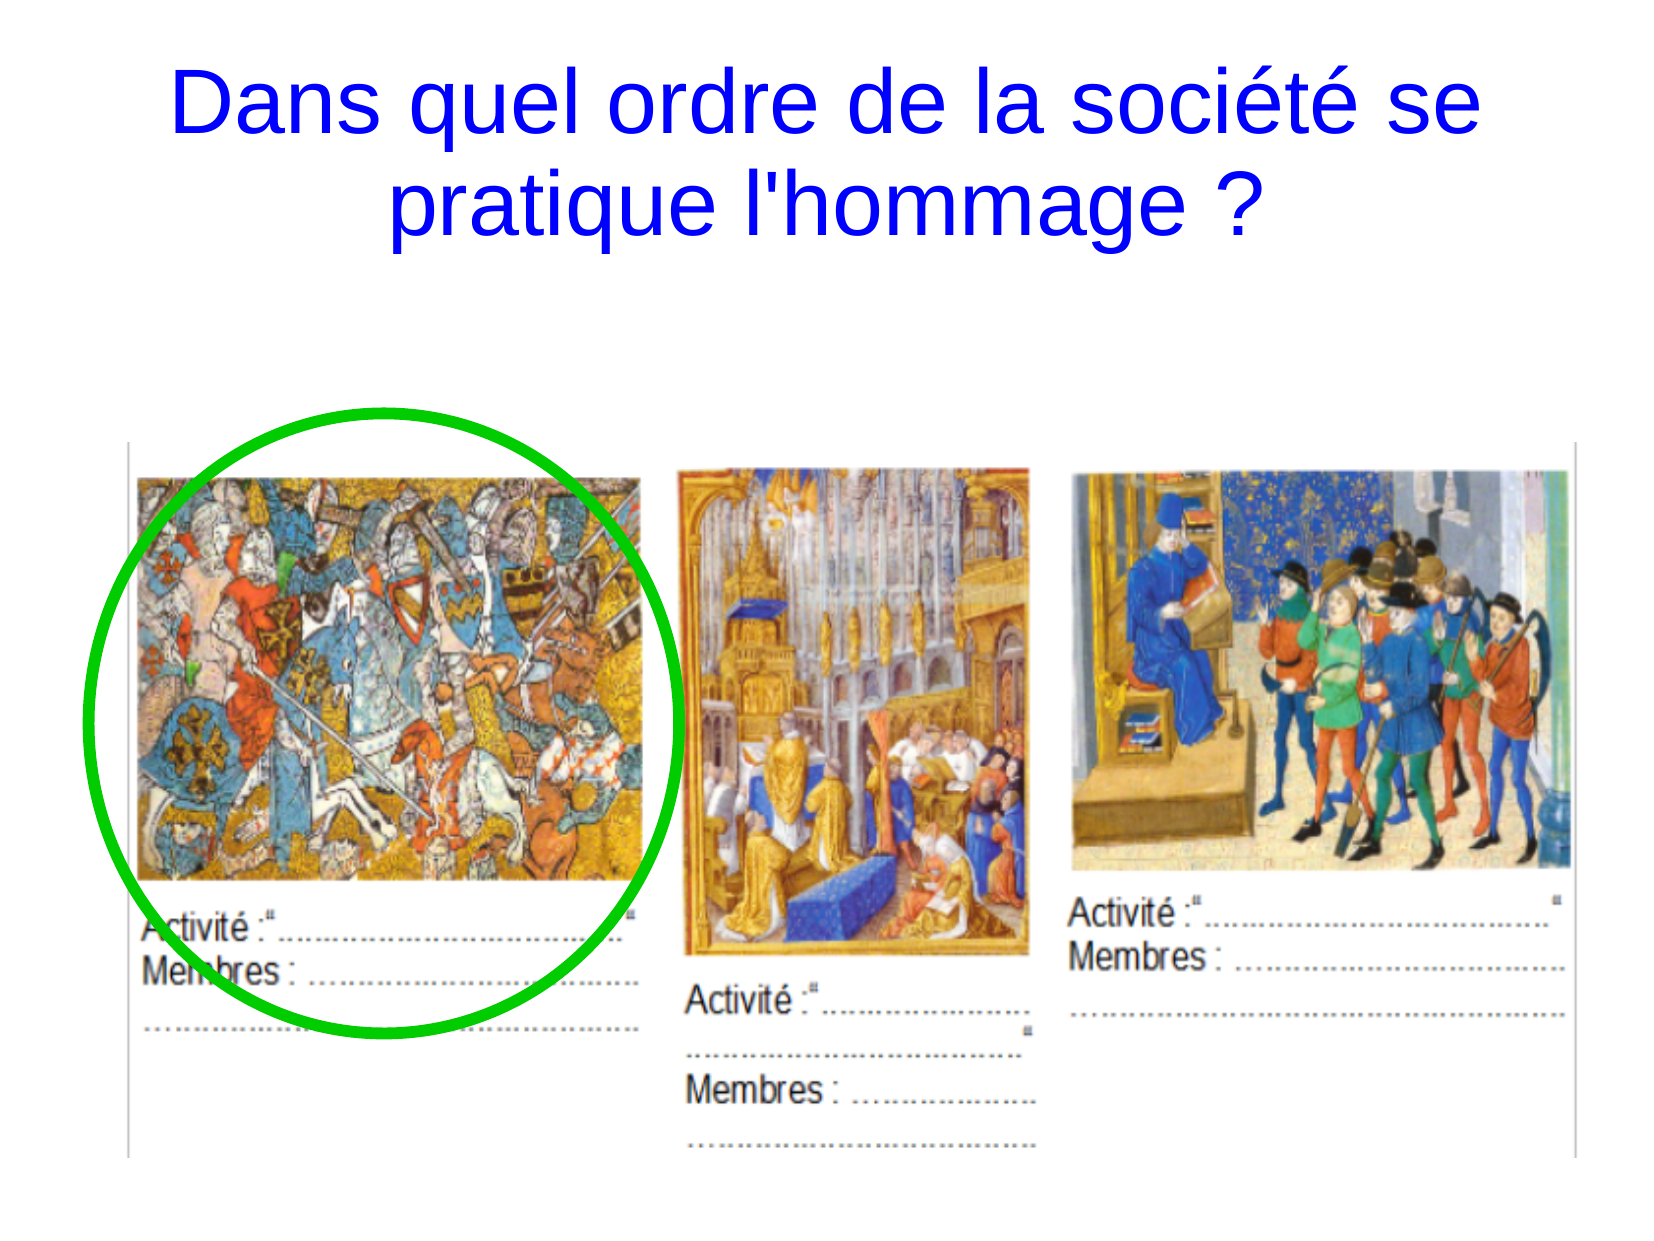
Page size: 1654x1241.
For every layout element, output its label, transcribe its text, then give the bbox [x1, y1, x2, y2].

title Dans quel ordre de la société se pratique l'hommage ? [82, 49, 1571, 257]
picture [118, 442, 673, 1027]
picture [118, 442, 1587, 1158]
picture [118, 442, 245, 573]
